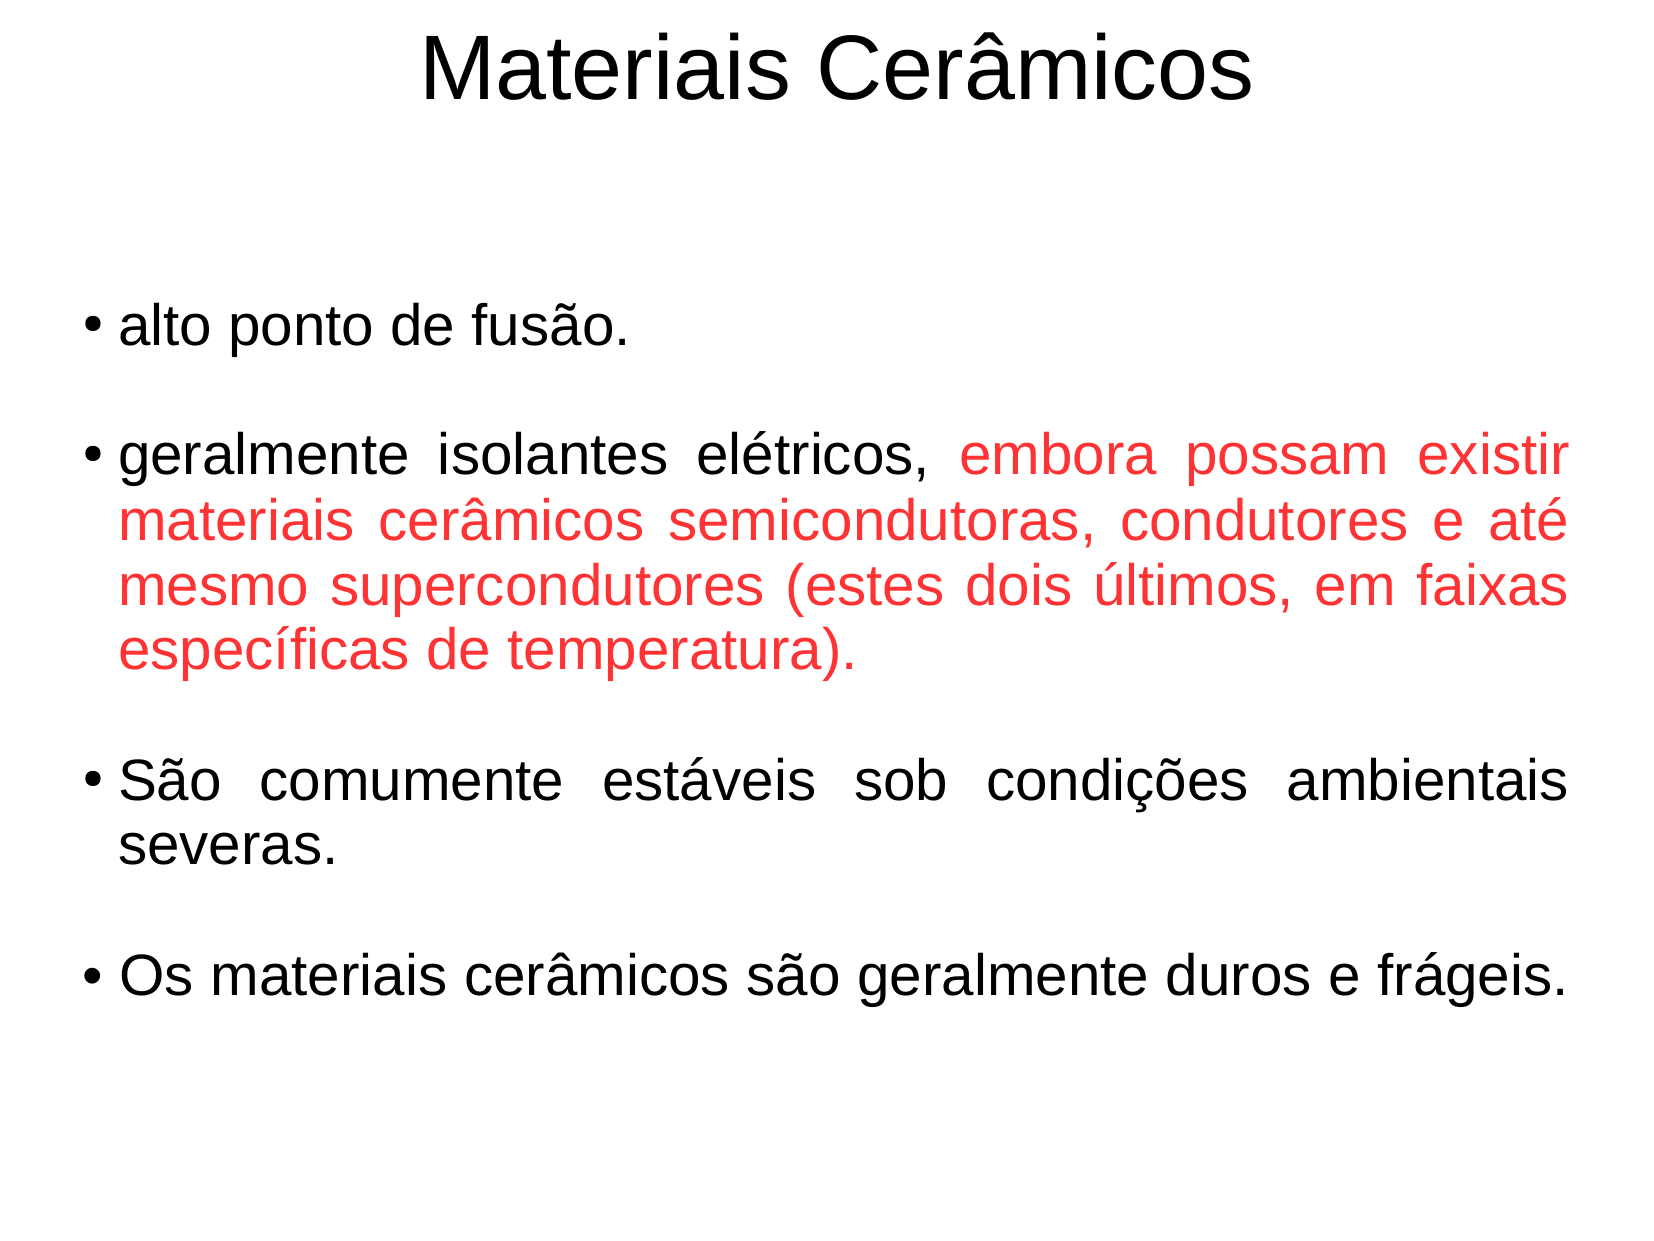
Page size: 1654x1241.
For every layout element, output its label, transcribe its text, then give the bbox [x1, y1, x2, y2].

title Materiais Cerâmicos [106, 0, 1595, 172]
subtitle alto ponto de fusão. geralmente isolantes elétricos, embora possam existir materiais cerâmicos semicondutoras, condutores e até mesmo supercondutores (estes dois últimos, em faixas específicas de temperatura). São comumente estáveis sob condições ambientais severas. • Os materiais cerâmicos são geralmente duros e frágeis. [82, 290, 1571, 1010]
